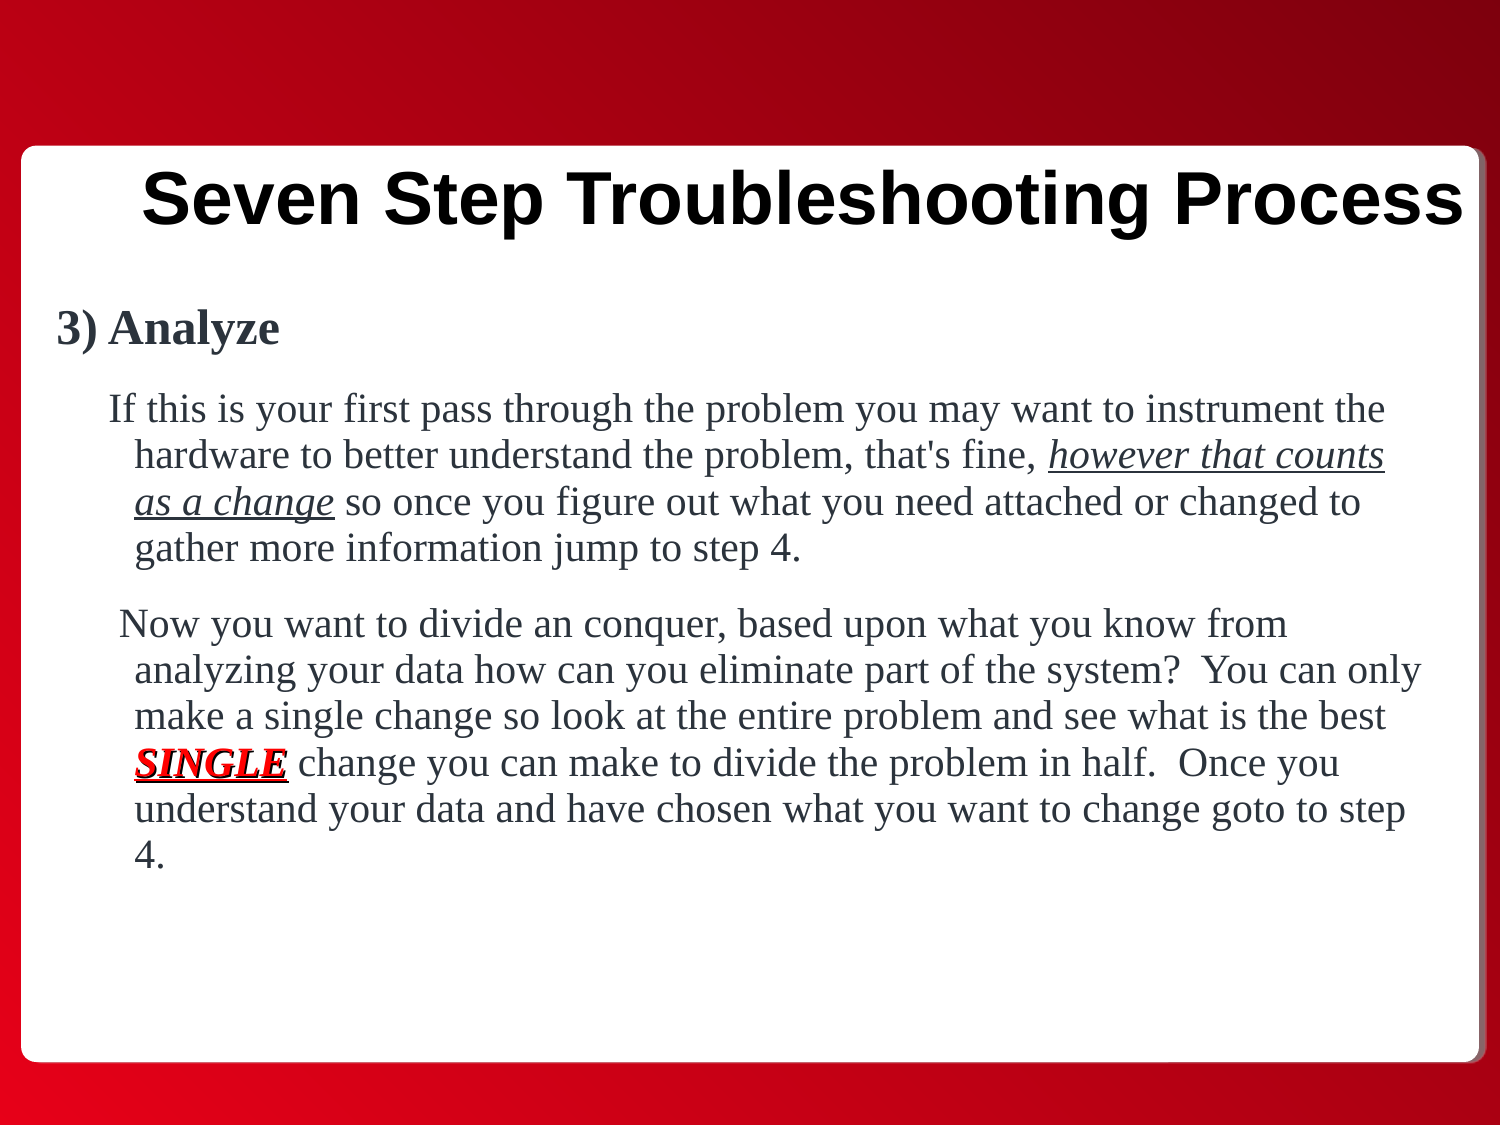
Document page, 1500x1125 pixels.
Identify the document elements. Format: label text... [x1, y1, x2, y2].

title Seven Step Troubleshooting Process [0, 162, 1500, 263]
list 3) Analyze If this is your first pass through the problem you may want to instrument the hardware to better understand the problem, that's fine, however that counts as a change so once you figure out what you need attached or changed to gather more information jump to step 4. Now you want to divide an conquer, based upon what you know from analyzing your data how can you eliminate part of the system? You can only make a single change so look at the entire problem and see what is the best SINGLE change you can make to divide the problem in half. Once you understand your data and have chosen what you want to change goto to step 4. [54, 299, 1426, 878]
